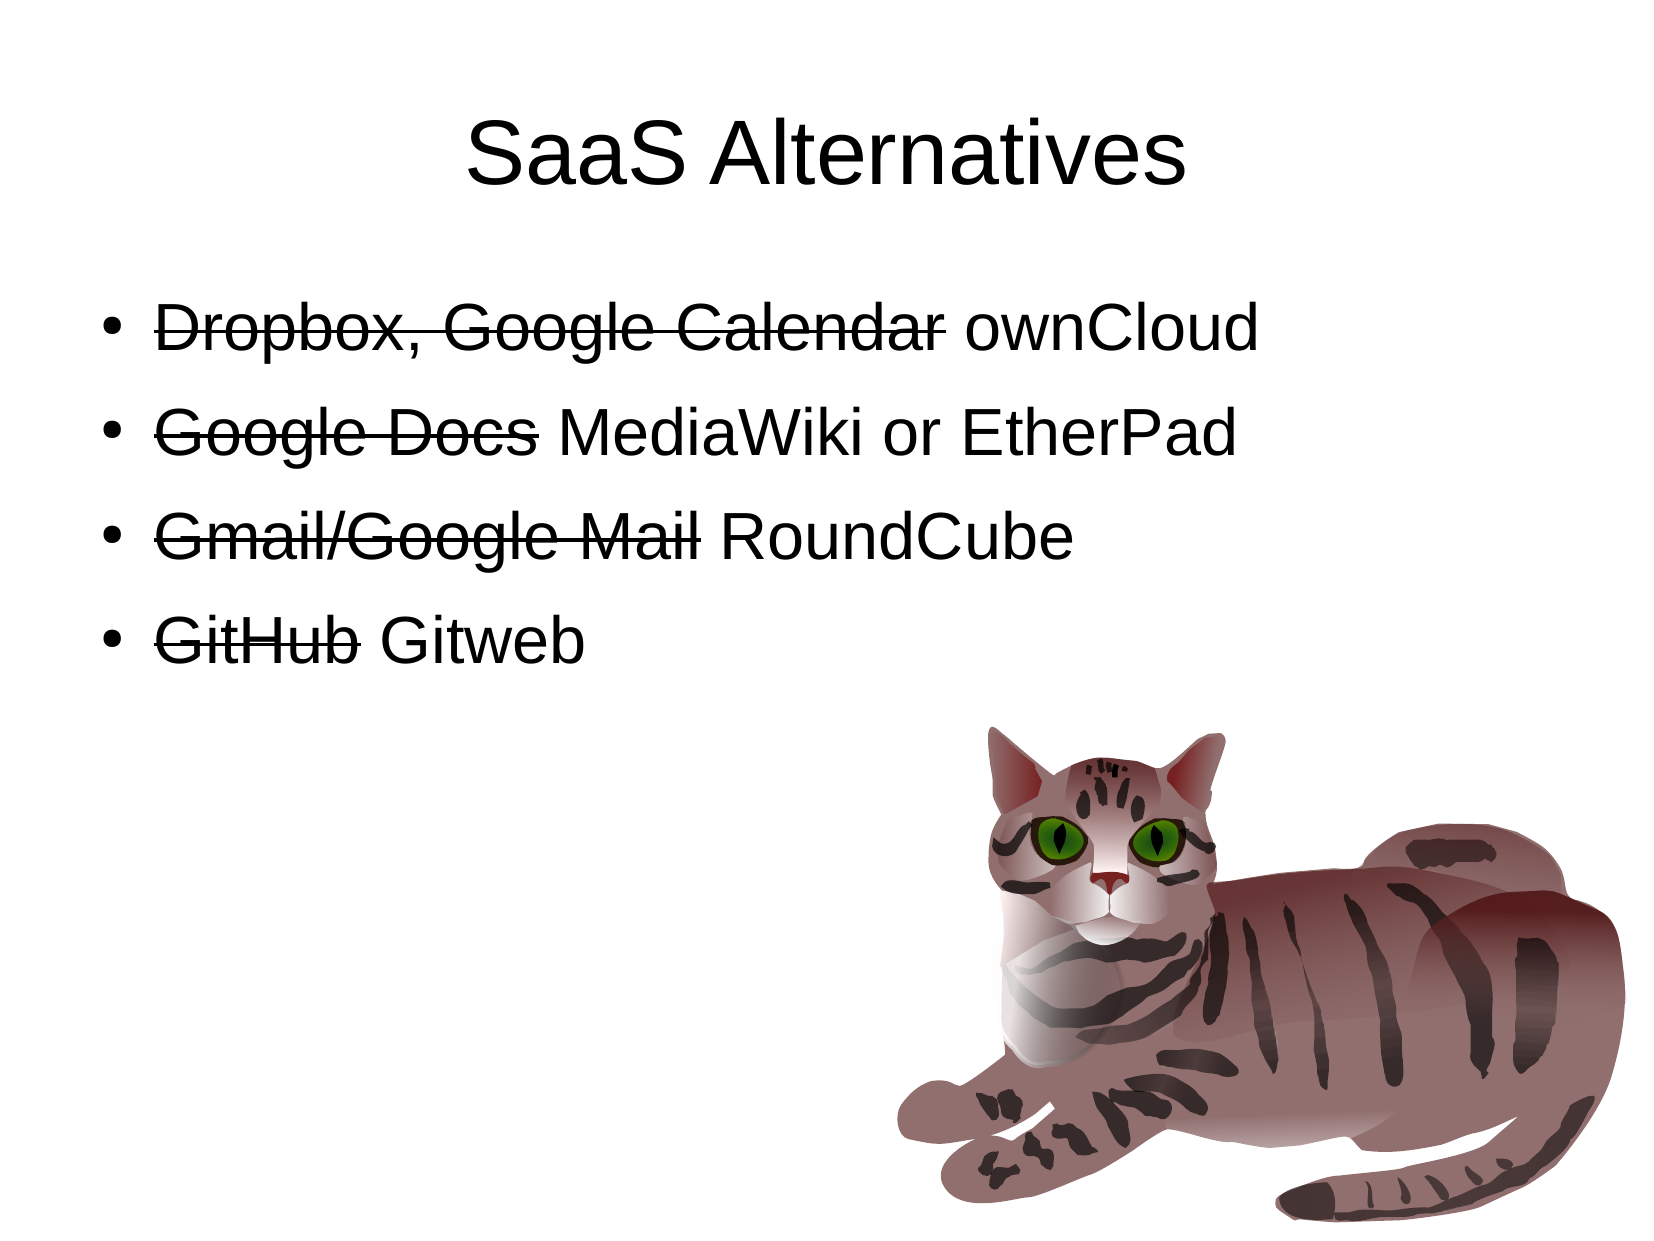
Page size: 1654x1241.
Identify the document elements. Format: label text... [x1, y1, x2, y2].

list Dropbox, Google Calendar ownCloud Google Docs MediaWiki or EtherPad Gmail/Google Mail RoundCube GitHub Gitweb [82, 290, 1571, 1010]
picture [897, 726, 1630, 1223]
title SaaS Alternatives [82, 49, 1571, 257]
